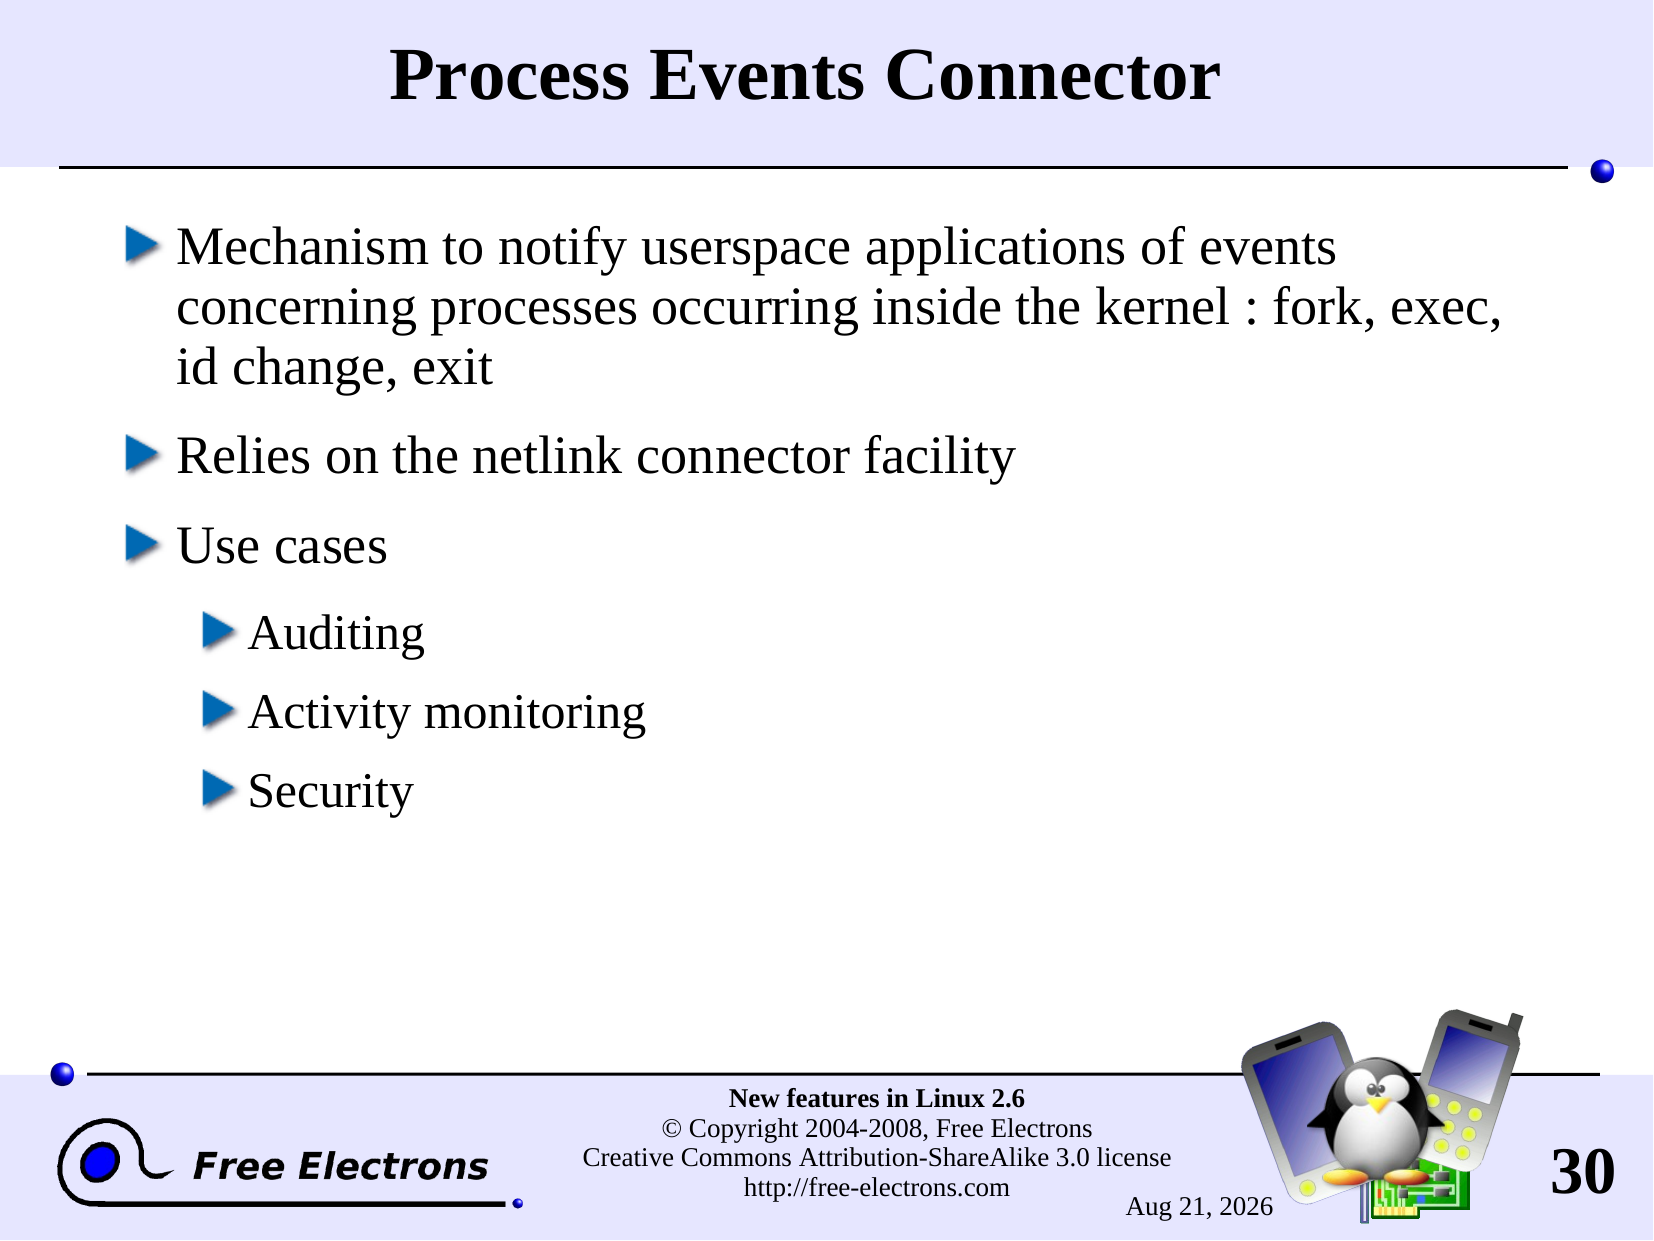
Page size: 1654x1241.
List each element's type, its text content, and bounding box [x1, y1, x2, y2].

list Mechanism to notify userspace applications of events concerning processes occurring inside the kernel : fork, exec, id change, exit Relies on the netlink connector facility Use cases Auditing Activity monitoring Security [105, 216, 1518, 1066]
picture [50, 1107, 527, 1216]
picture [1231, 1007, 1538, 1241]
title Process Events Connector [60, 25, 1551, 124]
